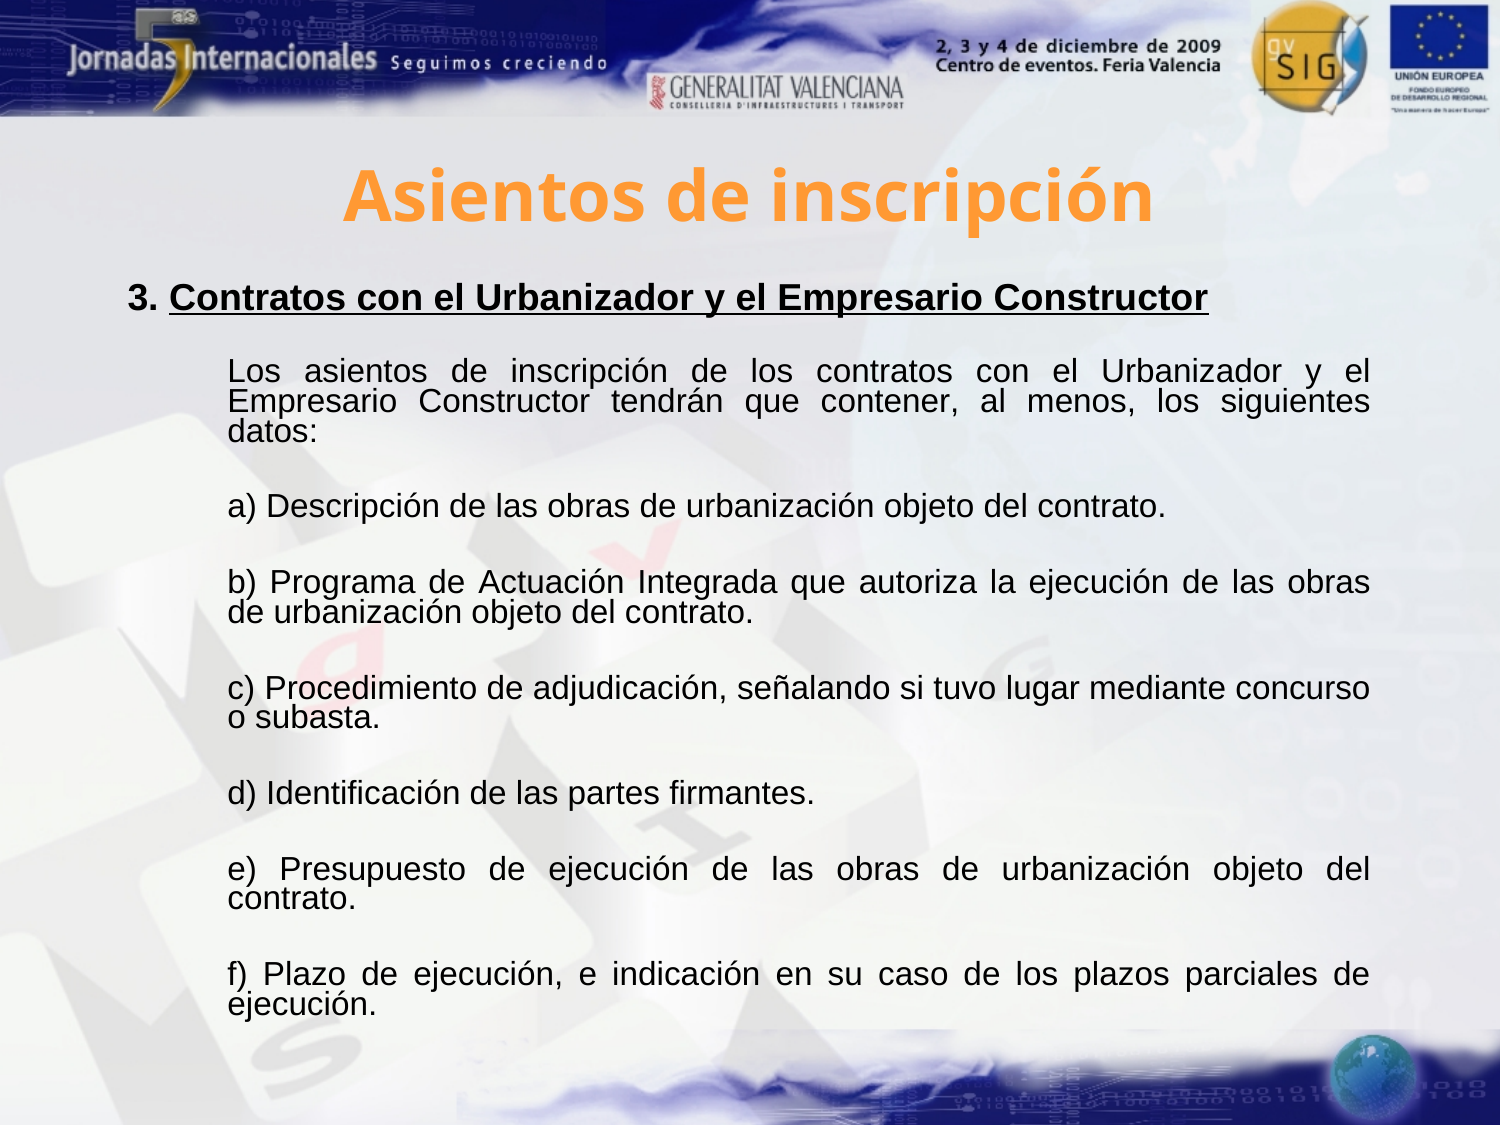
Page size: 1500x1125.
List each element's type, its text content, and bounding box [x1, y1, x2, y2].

picture [0, 258, 1500, 1125]
picture [0, 0, 1500, 127]
text_box Asientos de inscripción [0, 127, 1500, 258]
list 3. Contratos con el Urbanizador y el Empresario Constructor Los asientos de inscripción de los contratos con el Urbanizador y el Empresario Constructor tendrán que contener, al menos, los siguientes datos: a) Descripción de las obras de urbanización objeto del contrato. b) Programa de Actuación Integrada que autoriza la ejecución de las obras de urbanización objeto del contrato. c) Procedimiento de adjudicación, señalando si tuvo lugar mediante concurso o subasta. d) Identificación de las partes firmantes. e) Presupuesto de ejecución de las obras de urbanización objeto del contrato. f) Plazo de ejecución, e indicación en su caso de los plazos parciales de ejecución. [112, 258, 1388, 1072]
